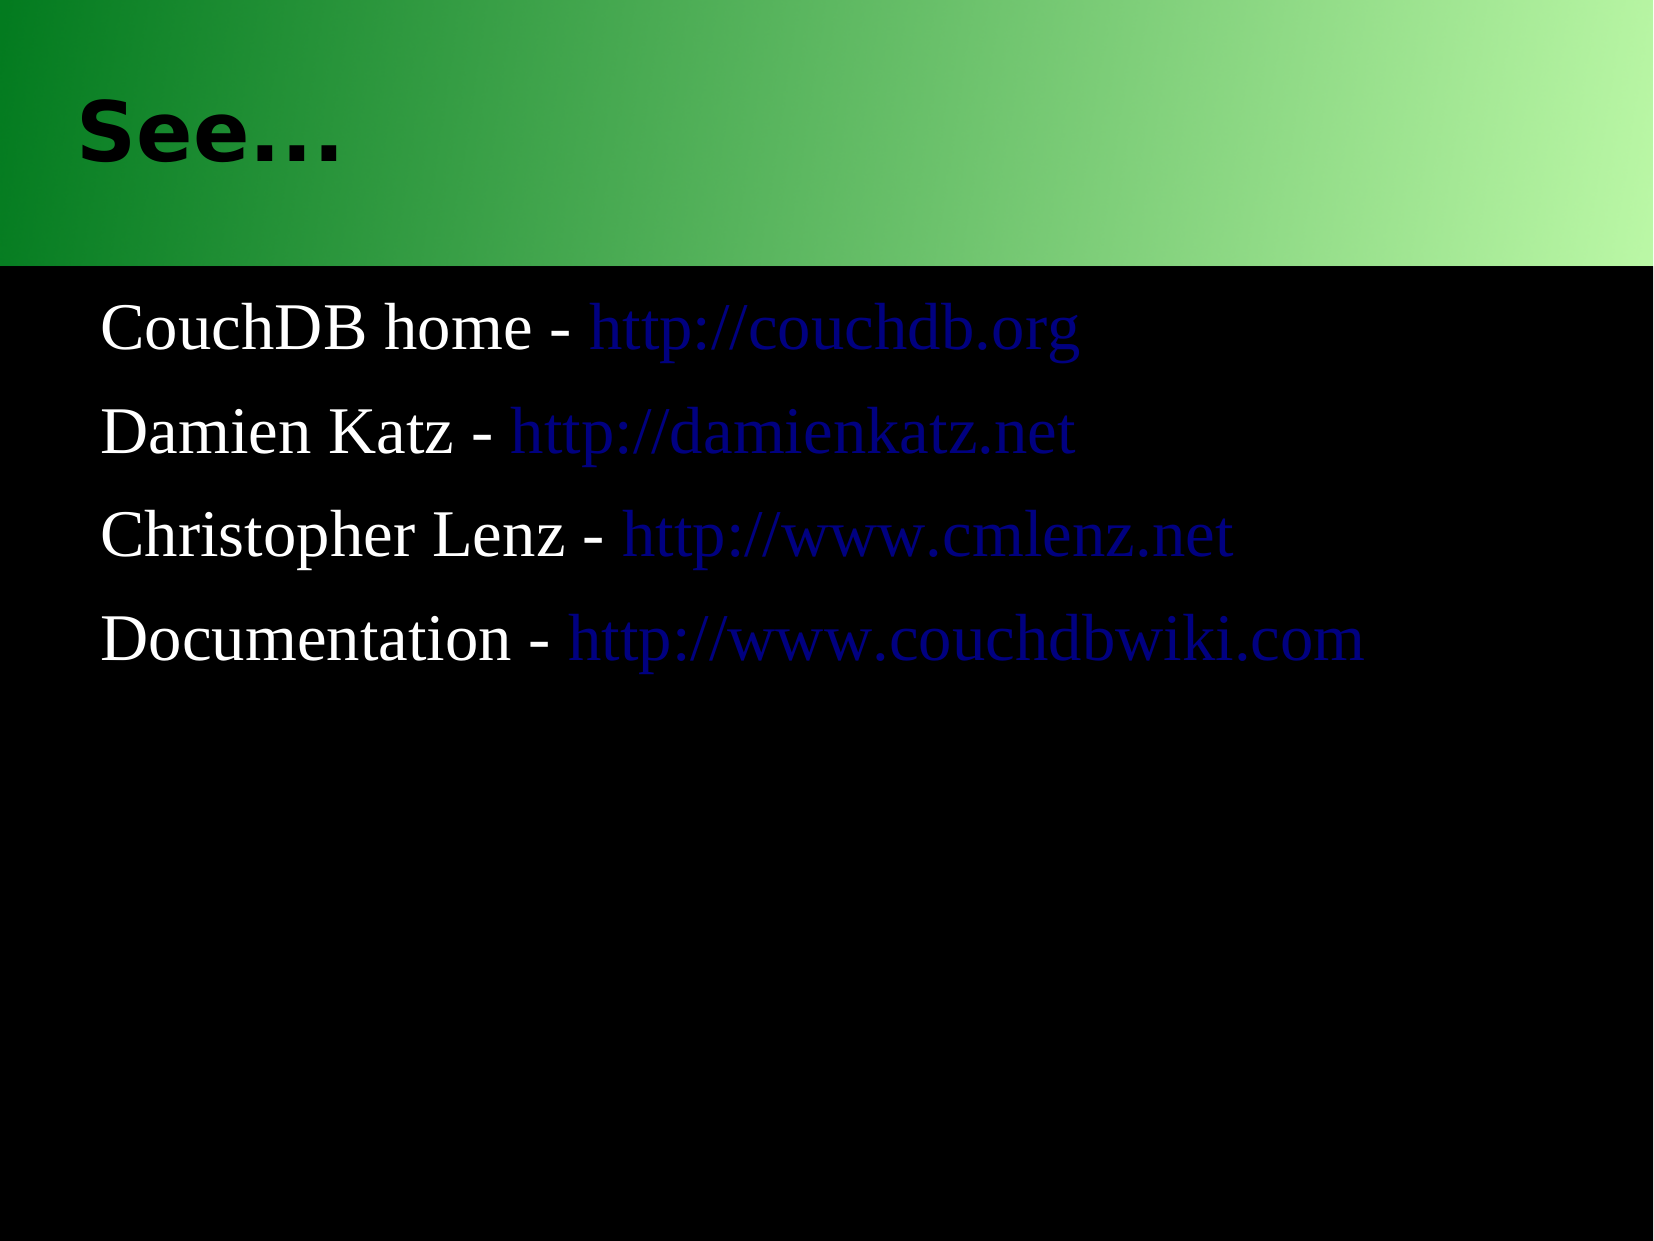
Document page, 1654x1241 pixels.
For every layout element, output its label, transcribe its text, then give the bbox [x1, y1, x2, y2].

list CouchDB home - http://couchdb.org Damien Katz - http://damienkatz.net Christopher Lenz - http://www.cmlenz.net Documentation - http://www.couchdbwiki.com [82, 290, 1571, 1109]
title See... [76, 29, 1565, 237]
picture [0, 0, 1654, 1241]
